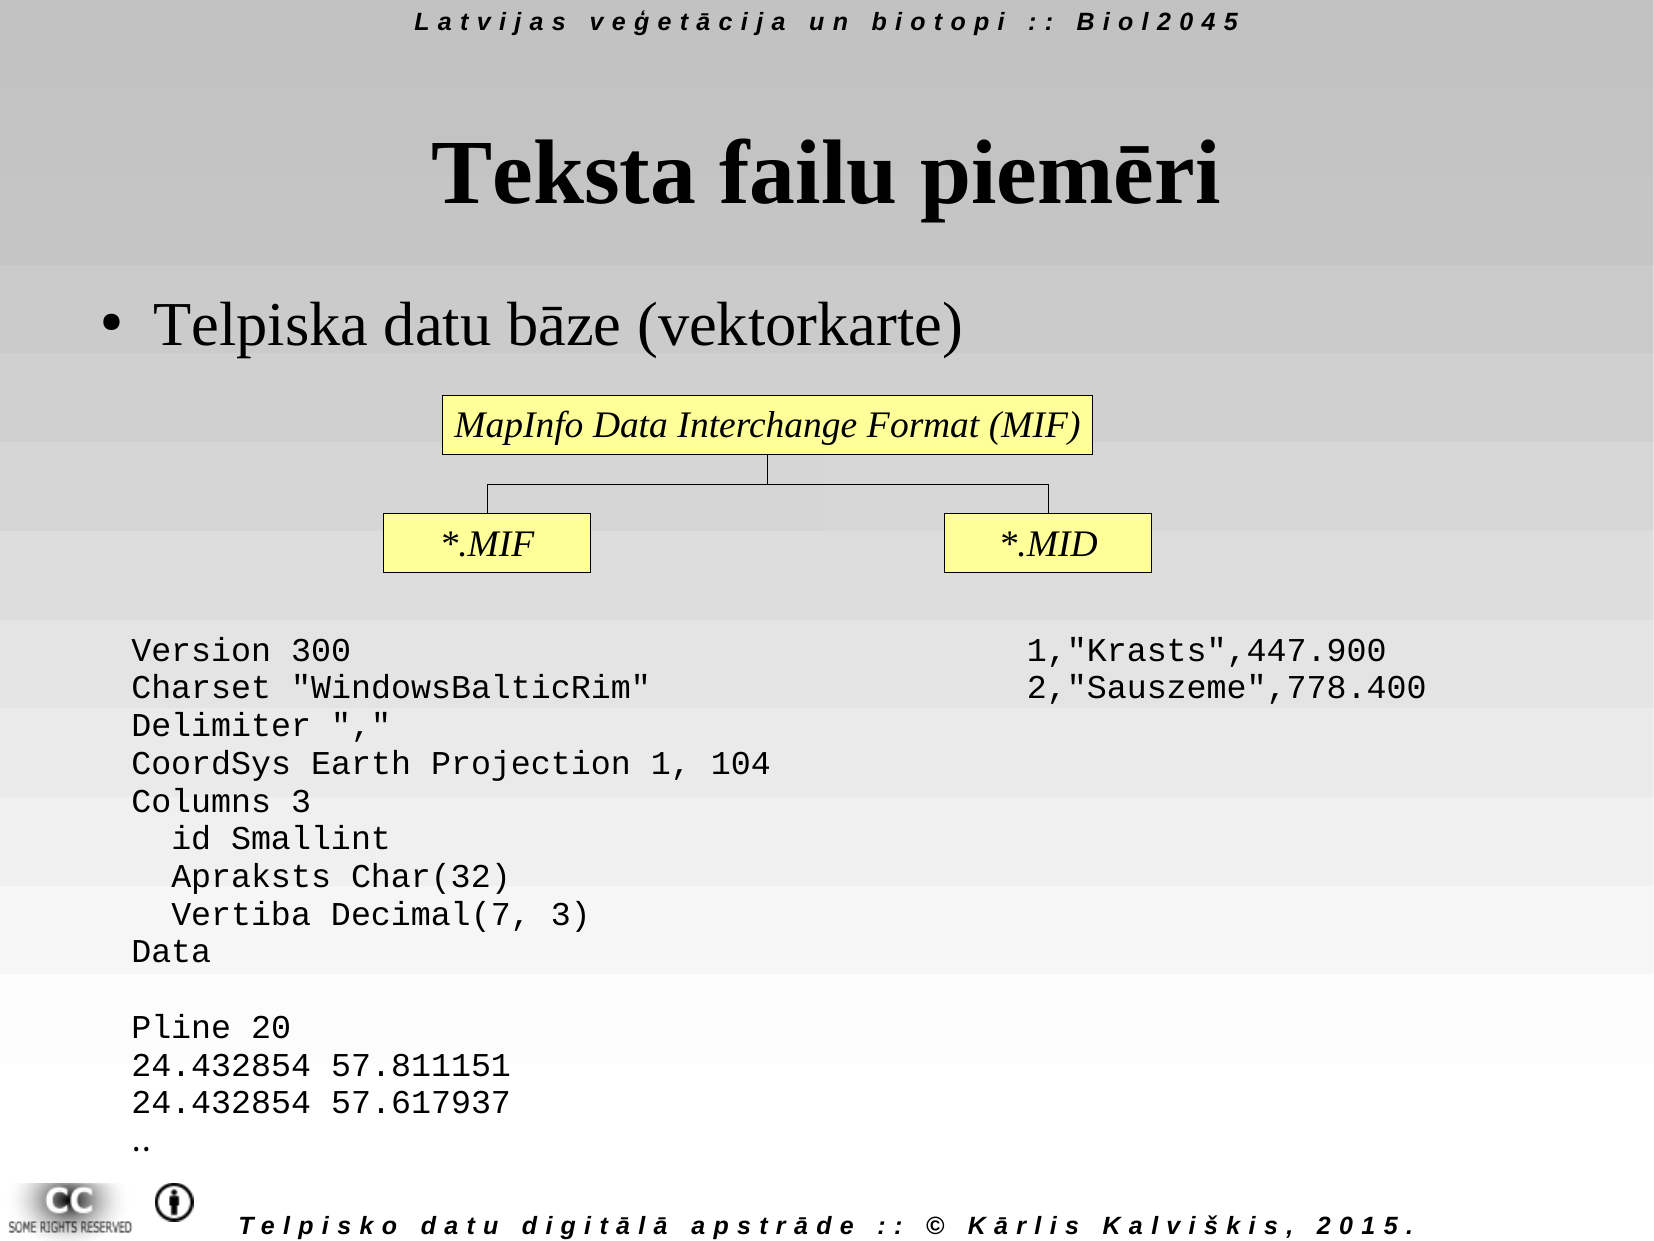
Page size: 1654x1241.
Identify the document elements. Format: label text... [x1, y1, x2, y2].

text_box Version 300 Charset "WindowsBalticRim" Delimiter "," CoordSys Earth Projection 1, 104 Columns 3 id Smallint Apraksts Char(32) Vertiba Decimal(7, 3) Data Pline 20 24.432854 57.811151 24.432854 57.617937 ‥ [116, 625, 787, 1241]
list Telpiska datu bāze (vektorkarte) [82, 289, 1571, 1098]
picture [0, 0, 1654, 1241]
text_box *.MIF [383, 513, 591, 573]
text_box *.MID [944, 513, 1152, 573]
text_box MapInfo Data Interchange Format (MIF) [442, 395, 1093, 455]
text_box 1,"Krasts",447.900 2,"Sauszeme",778.400 [1011, 625, 1442, 769]
title Teksta failu piemēri [29, 49, 1625, 296]
